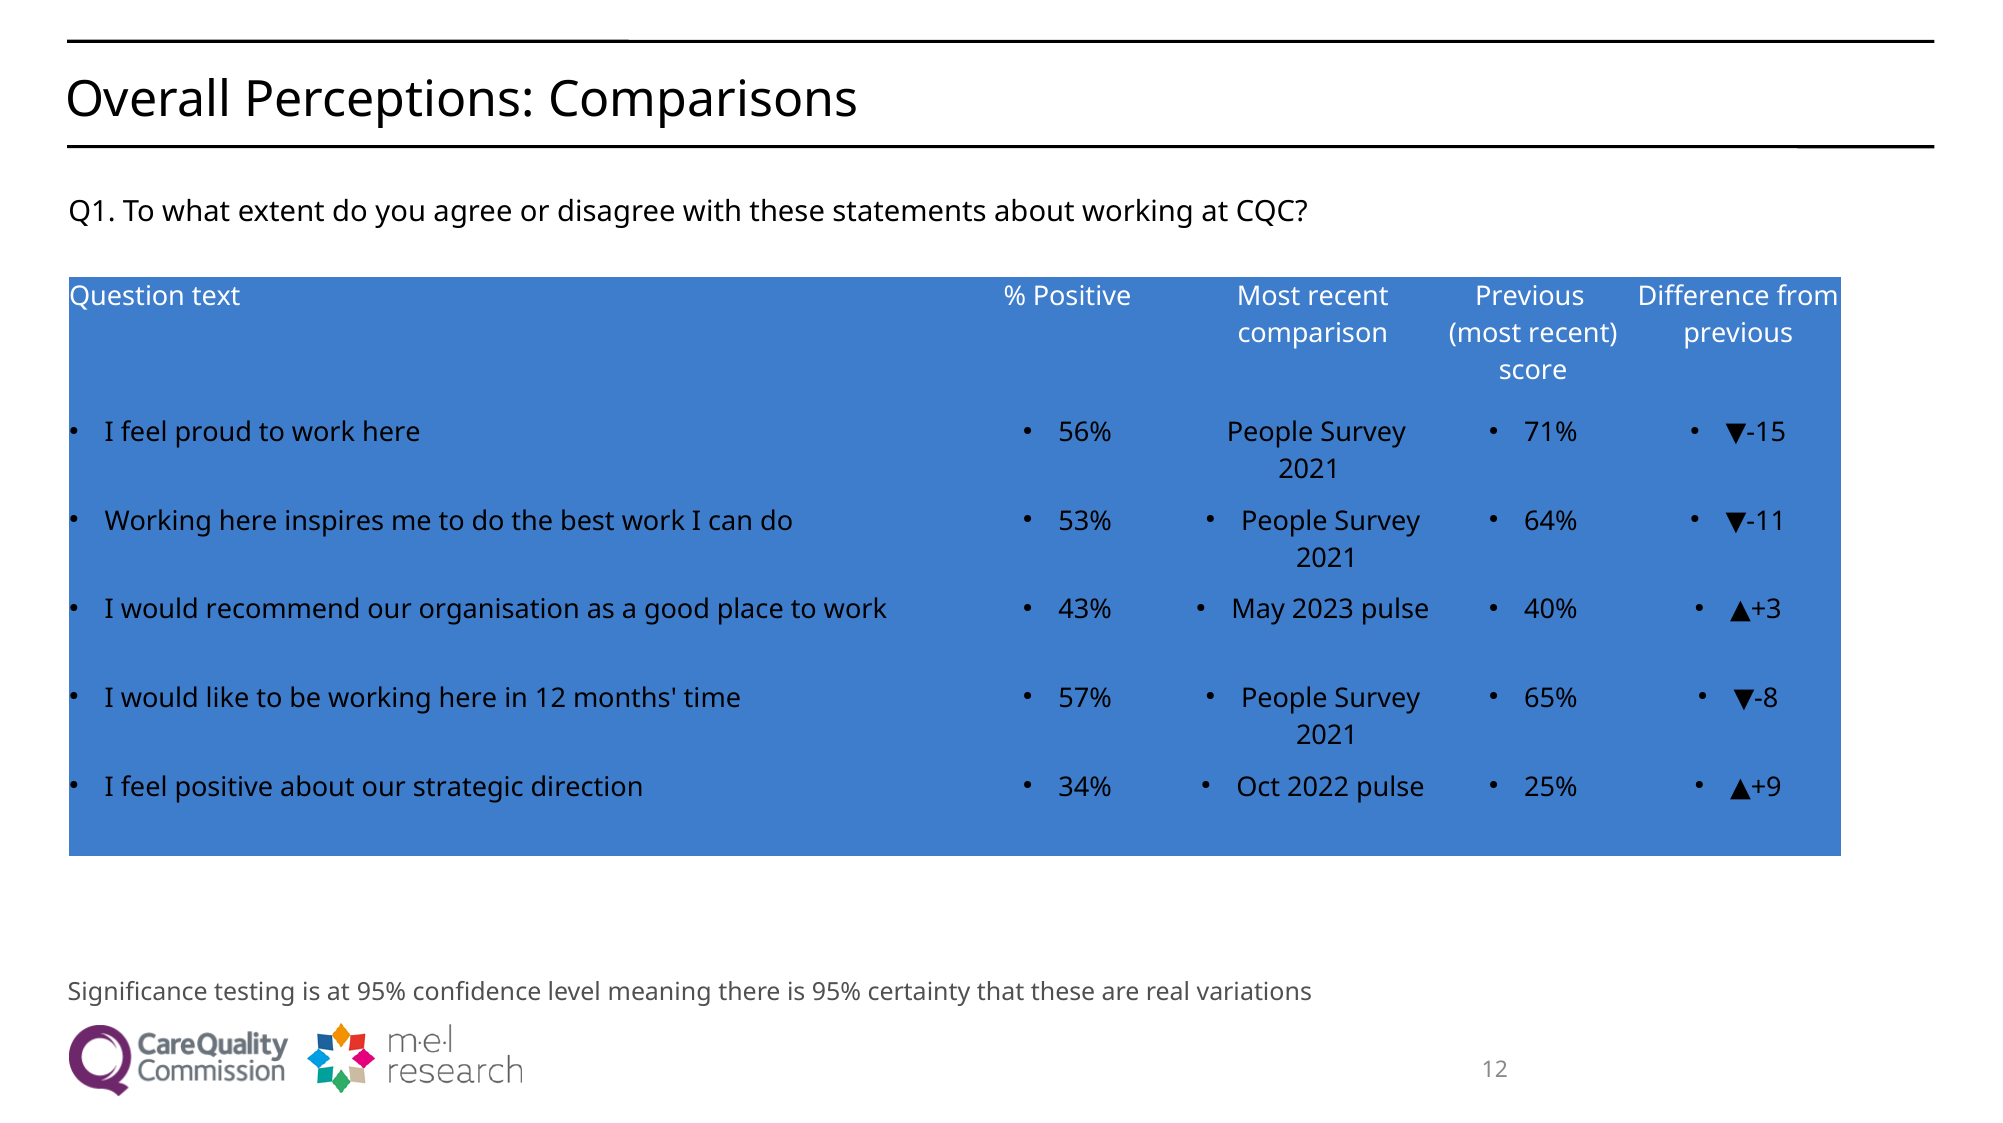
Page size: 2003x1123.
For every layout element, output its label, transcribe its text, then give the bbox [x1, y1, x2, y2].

table_cell I would like to be working here in 12 months' time [69, 679, 970, 767]
table_cell 71% [1431, 413, 1636, 502]
table_cell 56% [970, 413, 1165, 502]
table_cell [1165, 413, 1195, 502]
table_cell I would recommend our organisation as a good place to work [69, 590, 970, 679]
table_cell ▼-15 [1636, 413, 1841, 502]
table_cell May 2023 pulse [1195, 590, 1431, 679]
table_cell People Survey 2021 [1195, 502, 1431, 590]
text_box Significance testing is at 95% confidence level meaning there is 95% certainty that these are real variations [53, 964, 1411, 1006]
table_cell 65% [1431, 679, 1636, 767]
table_header Question text [69, 277, 970, 413]
table_cell 57% [970, 679, 1165, 767]
text_box Q1. To what extent do you agree or disagree with these statements about working at CQC? [68, 184, 1586, 227]
table_header [1165, 277, 1195, 413]
table_cell [1165, 590, 1195, 679]
table_header Difference from previous [1636, 277, 1841, 413]
table_cell 34% [970, 767, 1165, 856]
table_cell [1165, 767, 1195, 856]
table_cell 25% [1431, 767, 1636, 856]
table_header % Positive [970, 277, 1165, 413]
table_cell ▼-8 [1636, 679, 1841, 767]
table_cell [1165, 679, 1195, 767]
table_cell I feel positive about our strategic direction [69, 767, 970, 856]
table_cell ▼-11 [1636, 502, 1841, 590]
table_cell People Survey 2021 [1195, 413, 1431, 502]
table_cell 40% [1431, 590, 1636, 679]
slide_number 12 [1466, 1039, 1934, 1100]
picture [307, 1023, 522, 1093]
table_cell ▲+9 [1636, 767, 1841, 856]
table_header Previous (most recent) score [1431, 277, 1636, 413]
table_cell 53% [970, 502, 1165, 590]
table_cell 64% [1431, 502, 1636, 590]
table_cell ▲+3 [1636, 590, 1841, 679]
title Overall Perceptions: Comparisons [50, 47, 1852, 146]
table_cell I feel proud to work here [69, 413, 970, 502]
table_cell 43% [970, 590, 1165, 679]
table_cell [1165, 502, 1195, 590]
table_cell Oct 2022 pulse [1195, 767, 1431, 856]
table_cell People Survey 2021 [1195, 679, 1431, 767]
picture [67, 1023, 291, 1099]
table_header Most recent comparison [1195, 277, 1431, 413]
table_cell Working here inspires me to do the best work I can do [69, 502, 970, 590]
